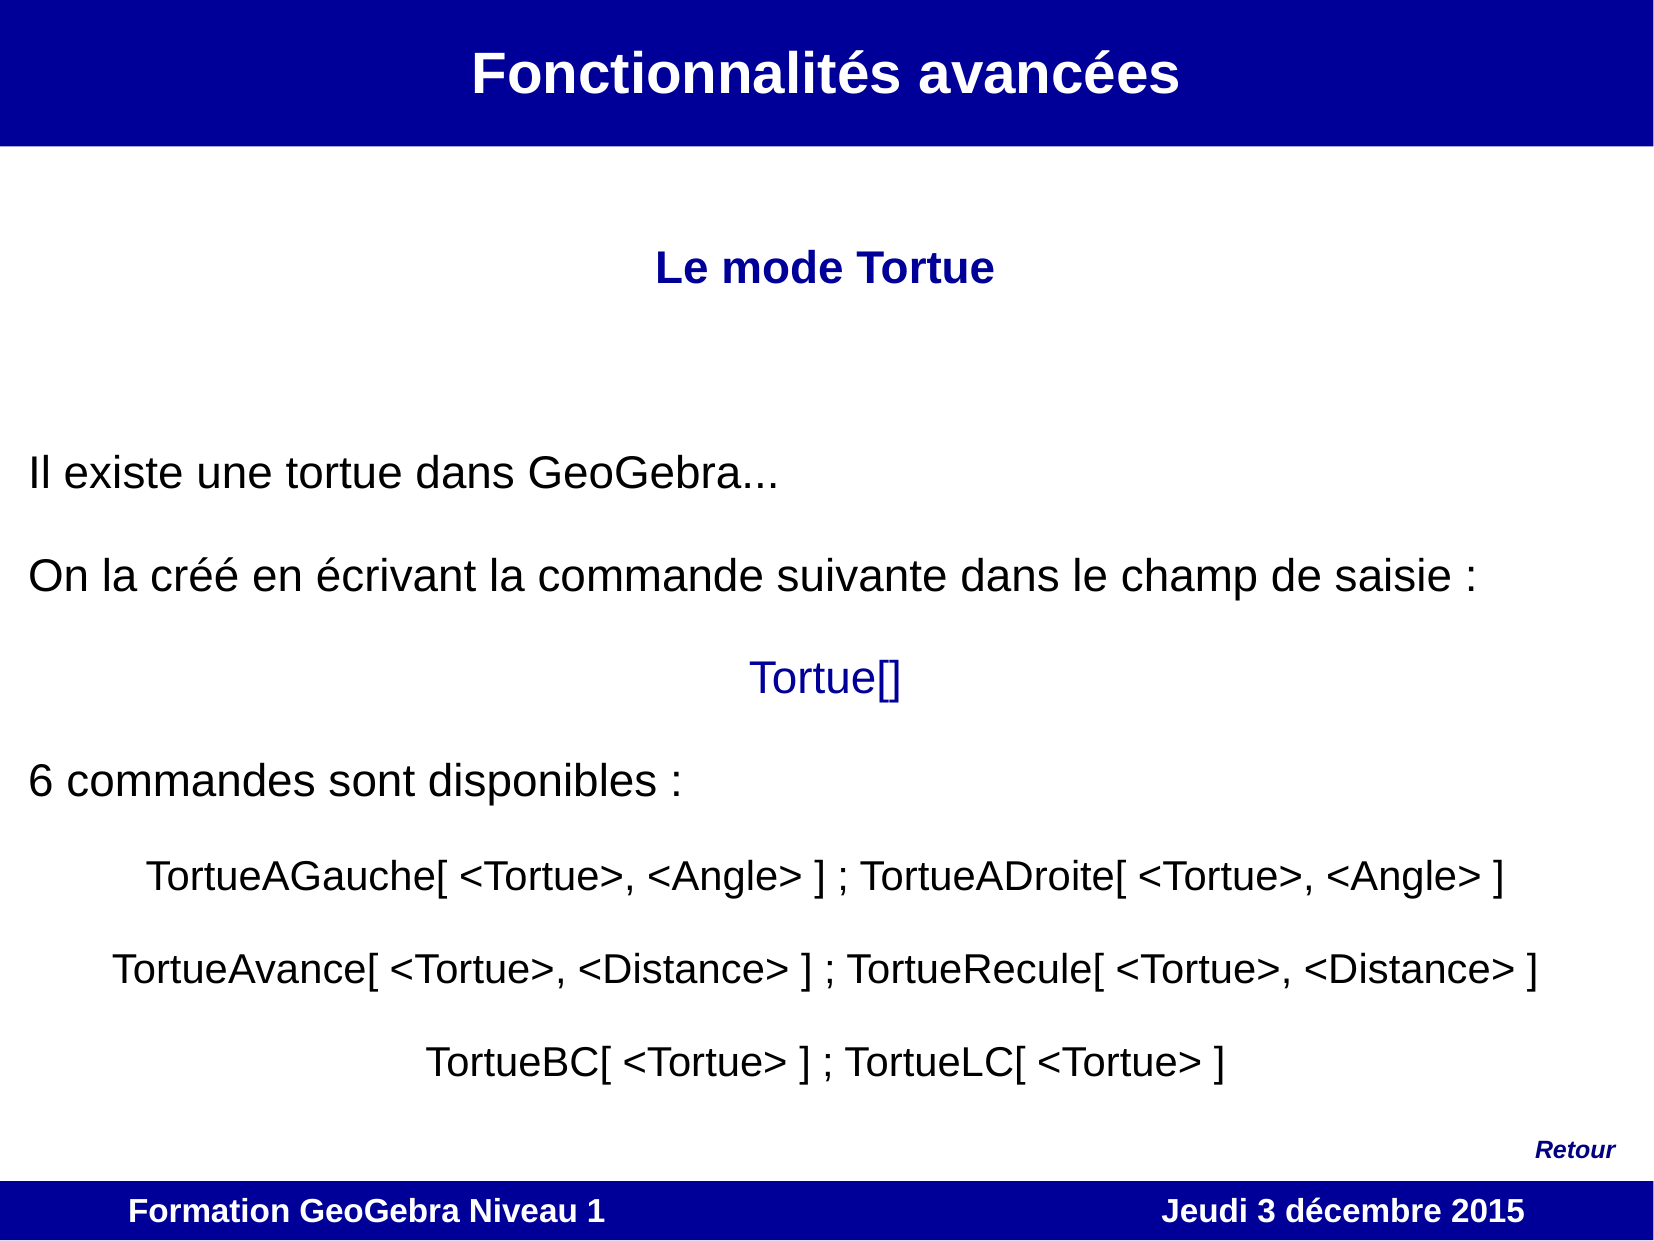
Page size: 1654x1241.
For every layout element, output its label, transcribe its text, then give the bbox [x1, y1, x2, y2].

title Fonctionnalités avancées [0, 0, 1654, 147]
text_box Retour [1520, 1128, 1637, 1172]
text_box Formation GeoGebra Niveau 1 Jeudi 3 décembre 2015 [0, 1181, 1654, 1241]
subtitle Le mode Tortue Il existe une tortue dans GeoGebra... On la créé en écrivant la commande suivante dans le champ de saisie : Tortue[] 6 commandes sont disponibles : TortueAGauche[ <Tortue>, <Angle> ] ; TortueADroite[ <Tortue>, <Angle> ] TortueAvance[ <Tortue>, <Distance> ] ; TortueRecule[ <Tortue>, <Distance> ] TortueBC[ <Tortue> ] ; TortueLC[ <Tortue> ] [28, 146, 1623, 1181]
